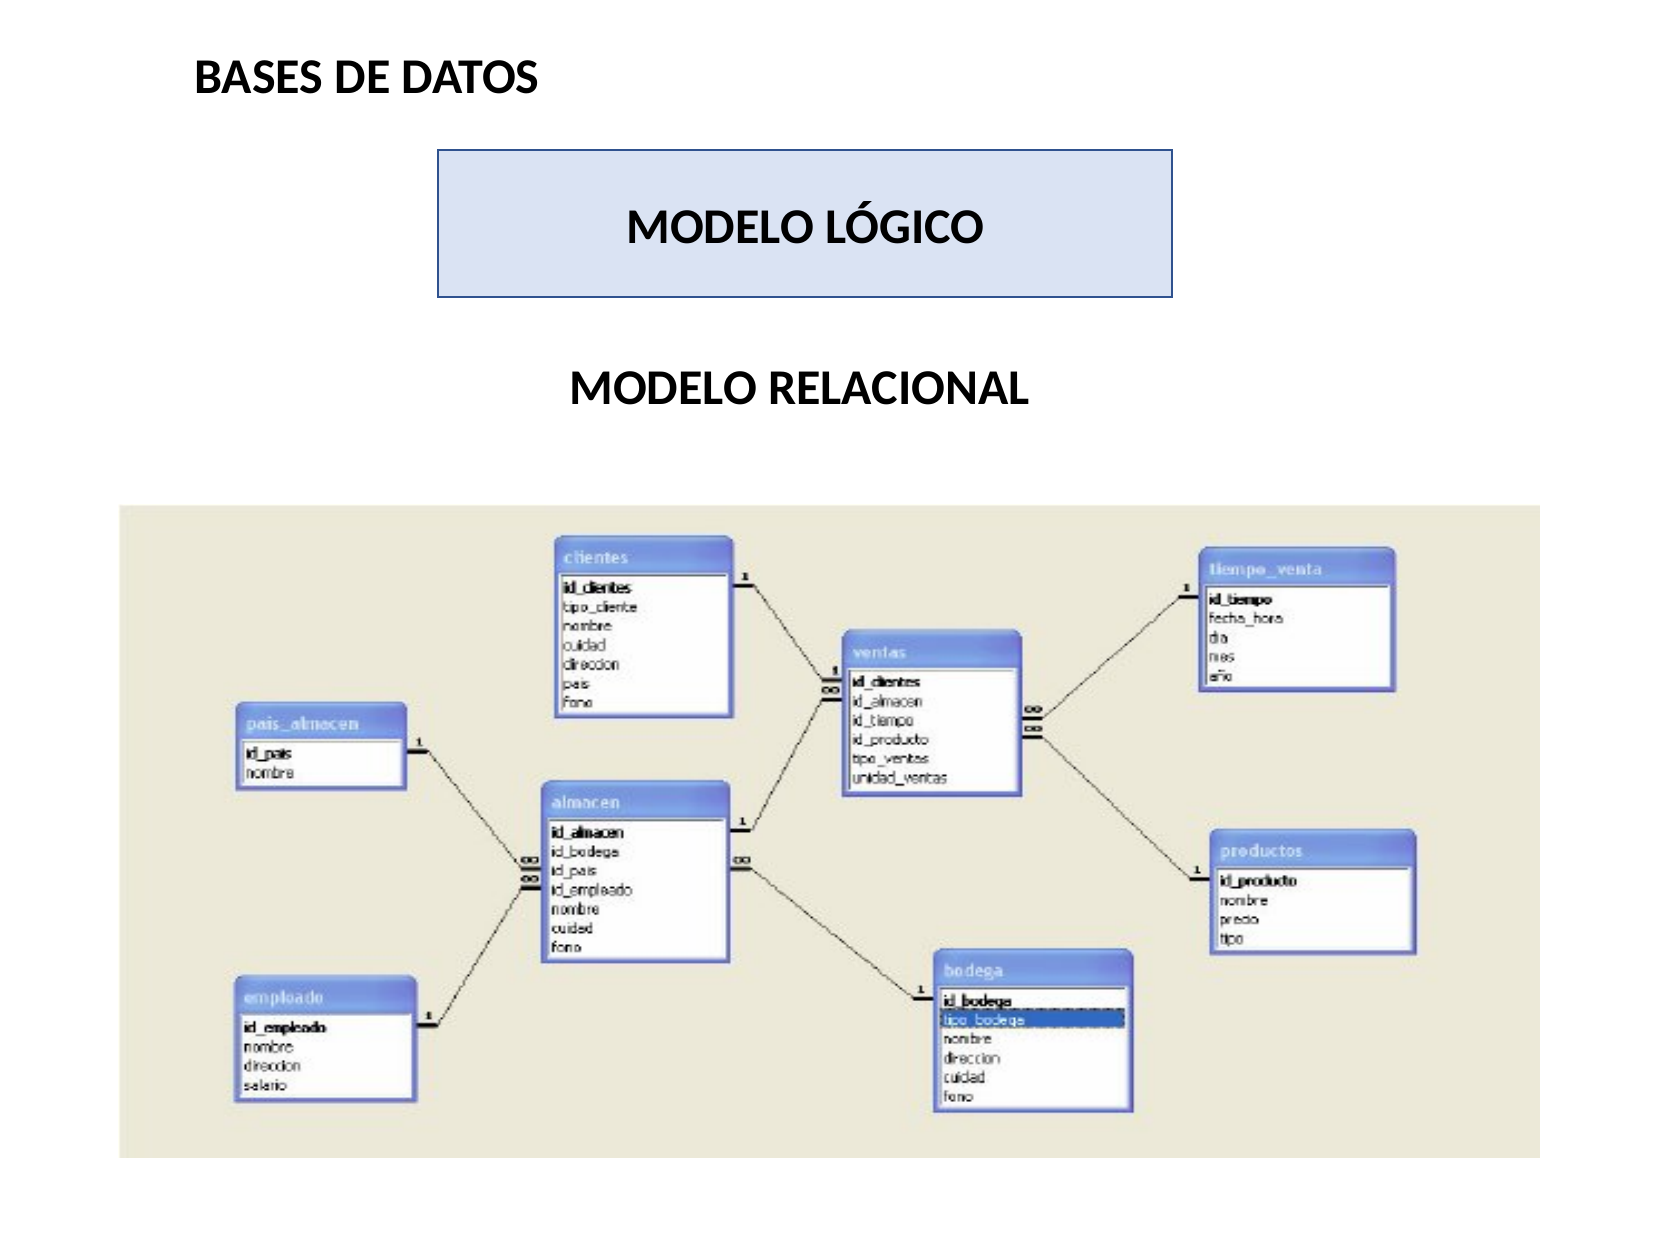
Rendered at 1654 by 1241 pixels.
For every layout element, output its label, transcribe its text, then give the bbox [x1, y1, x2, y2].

text_box MODELO RELACIONAL [438, 310, 1172, 458]
text_box MODELO LÓGICO [438, 150, 1172, 297]
picture [118, 504, 1540, 1158]
text_box BASES DE DATOS [0, 0, 734, 147]
